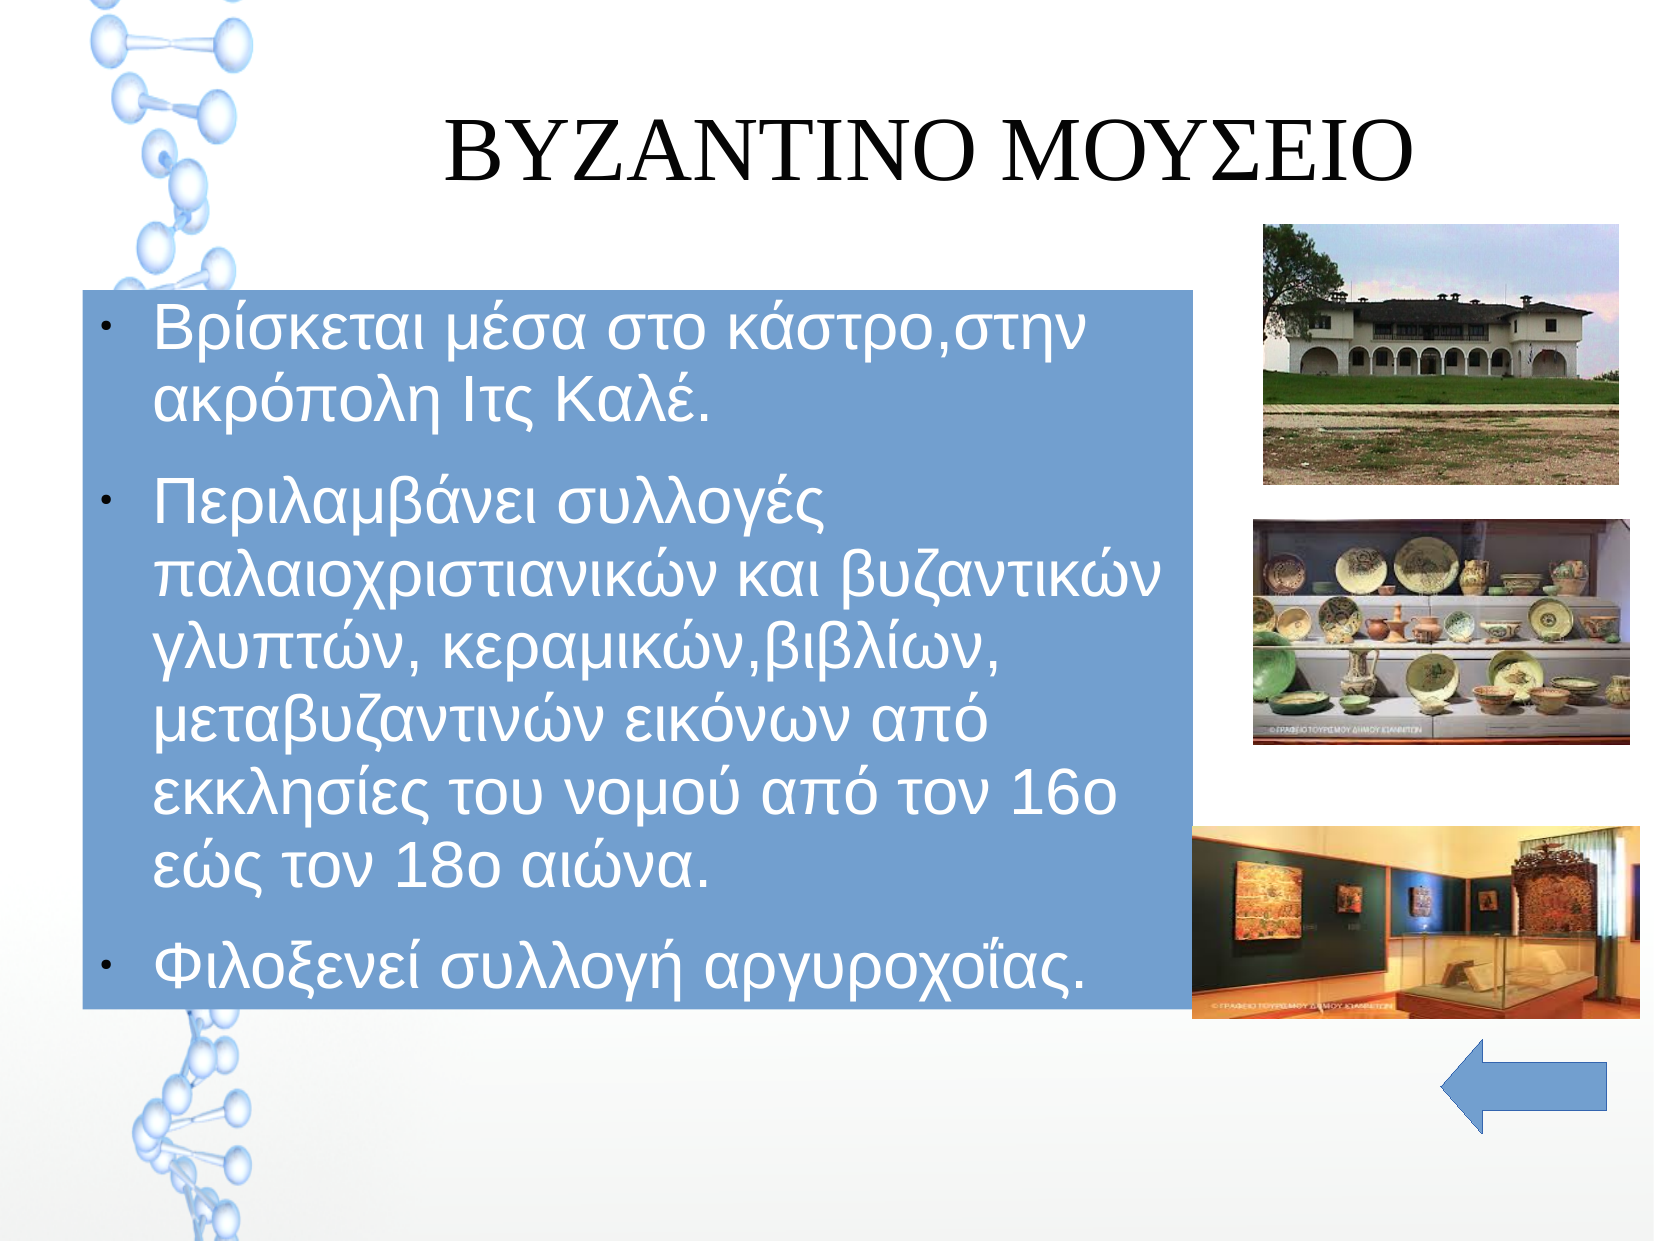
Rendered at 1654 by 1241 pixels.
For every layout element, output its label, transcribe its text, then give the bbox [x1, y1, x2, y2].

text_box [1440, 1039, 1607, 1134]
list Βρίσκεται μέσα στο κάστρο,στην ακρόπολη Ιτς Καλέ. Περιλαμβάνει συλλογές παλαιοχριστιανικών και βυζαντικών γλυπτών, κεραμικών,βιβλίων, μεταβυζαντινών εικόνων από εκκλησίες του νομού από τον 16ο εώς τον 18ο αιώνα. Φιλοξενεί συλλογή αργυροχοΐας. [82, 290, 1193, 1010]
picture [0, 0, 1654, 1241]
title ΒΥΖΑΝΤΙΝΟ ΜΟΥΣΕΙΟ [265, 47, 1595, 252]
